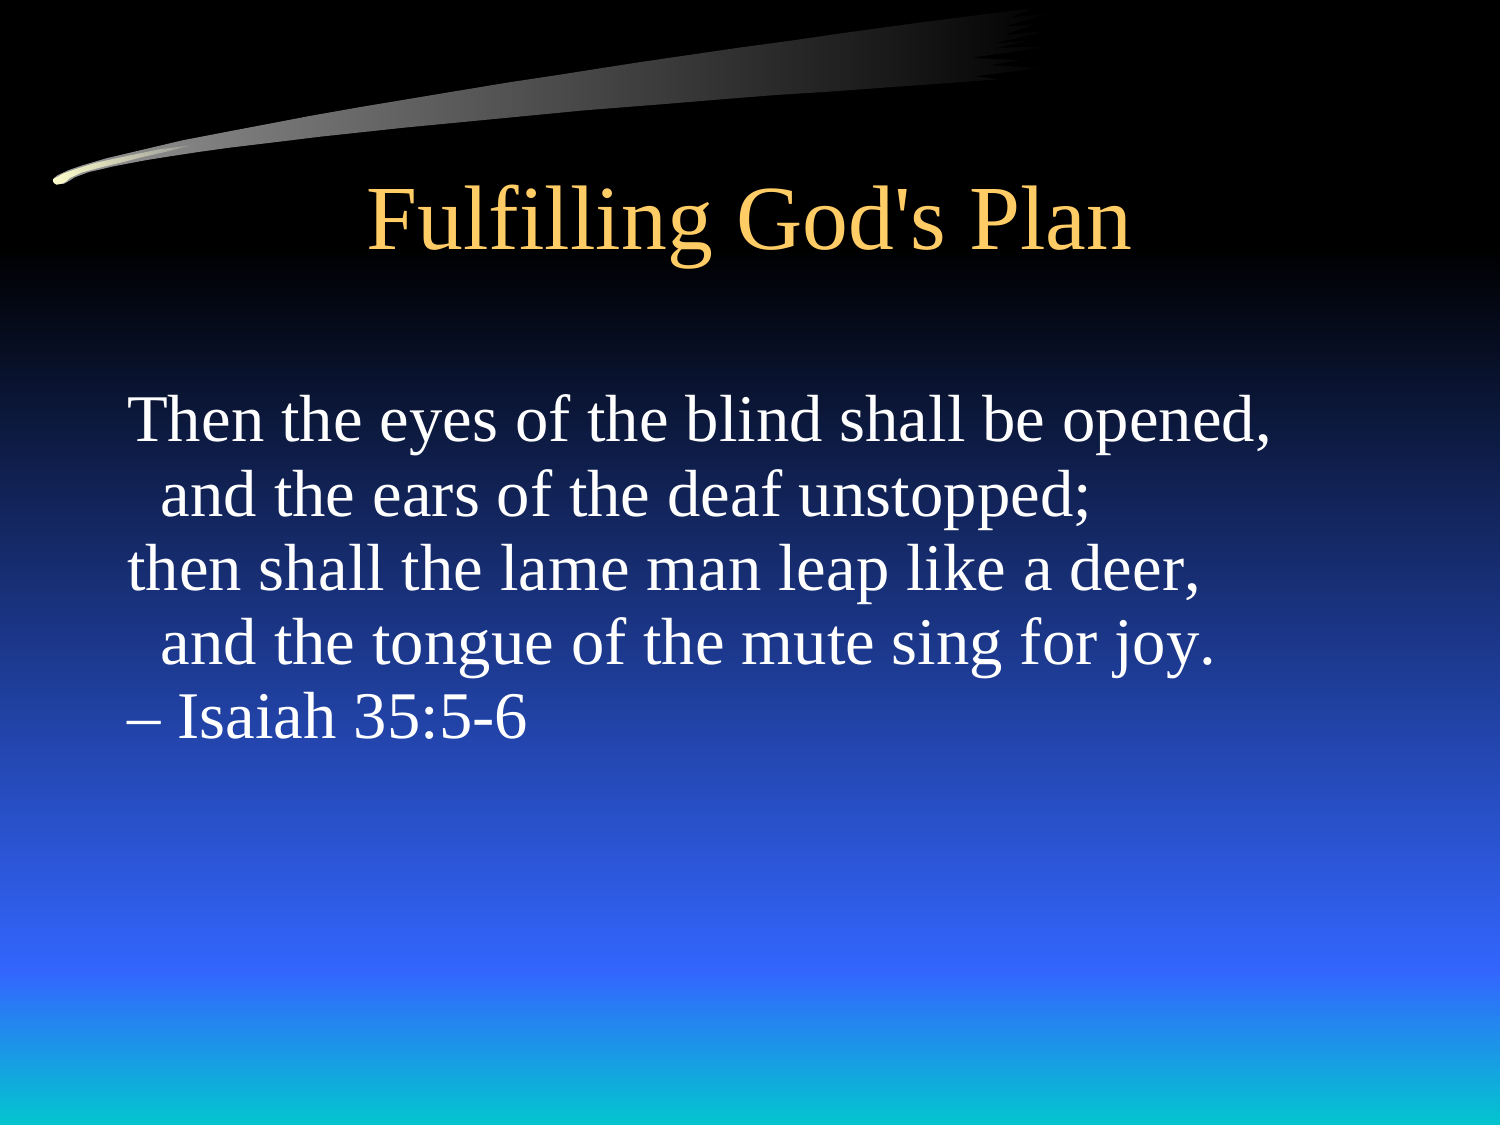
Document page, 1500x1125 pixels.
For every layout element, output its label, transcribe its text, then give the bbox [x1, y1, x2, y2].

text_box Then the eyes of the blind shall be opened, and the ears of the deaf unstopped; then shall the lame man leap like a deer, and the tongue of the mute sing for joy. – Isaiah 35:5-6 [112, 375, 1313, 761]
title Fulfilling God's Plan [112, 124, 1388, 313]
